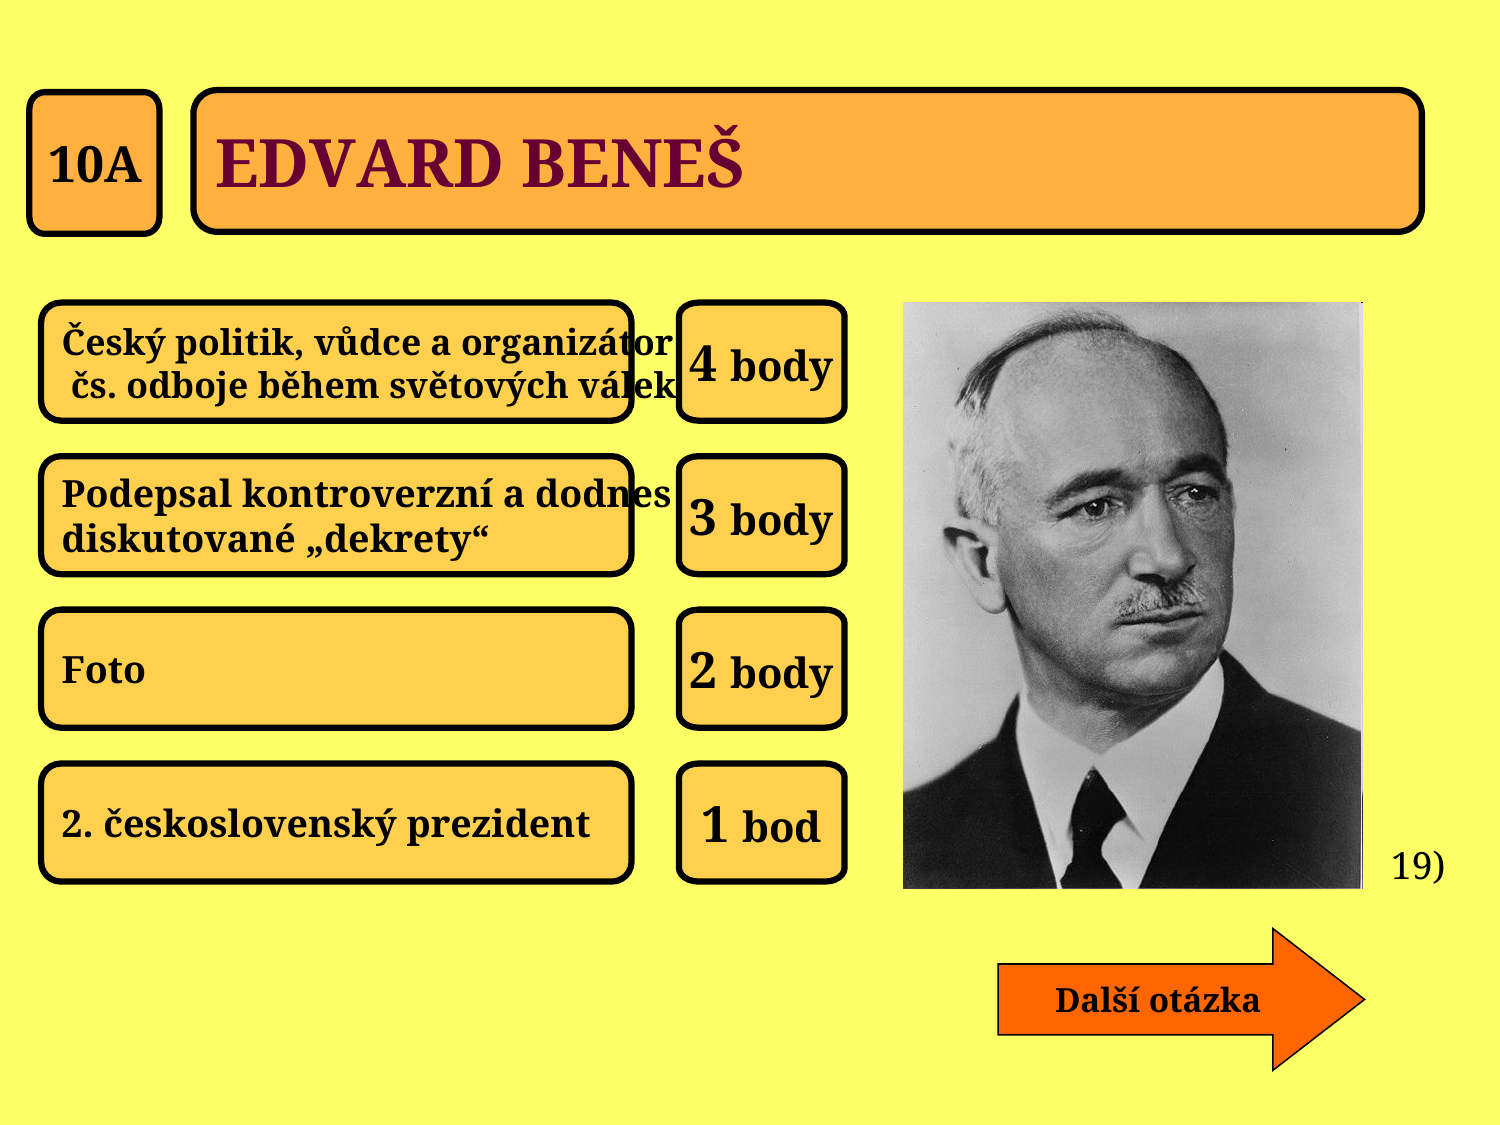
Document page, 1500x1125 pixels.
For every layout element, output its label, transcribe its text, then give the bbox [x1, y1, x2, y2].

text_box 19) [1375, 834, 1500, 895]
text_box 1 bod [678, 763, 845, 882]
text_box 2. československý prezident [41, 763, 632, 882]
text_box 4 body [678, 302, 845, 421]
text_box 4 body [38, 300, 636, 423]
text_box 10A [29, 92, 160, 234]
text_box 4 body [38, 607, 634, 730]
text_box EDVARD BENEŠ [193, 90, 1422, 232]
text_box 4 body [27, 89, 162, 236]
text_box Podepsal kontroverzní a dodnes diskutované „dekrety“ [41, 456, 632, 575]
text_box 3 body [678, 456, 845, 575]
picture [903, 302, 1363, 889]
text_box 4 body [38, 761, 634, 884]
text_box 4 body [38, 454, 634, 577]
text_box 4 body [191, 87, 1425, 234]
text_box Český politik, vůdce a organizátor čs. odboje během světových válek [41, 302, 632, 421]
text_box Foto [41, 609, 632, 728]
text_box Další otázka [998, 928, 1365, 1071]
text_box 2 body [678, 609, 845, 728]
